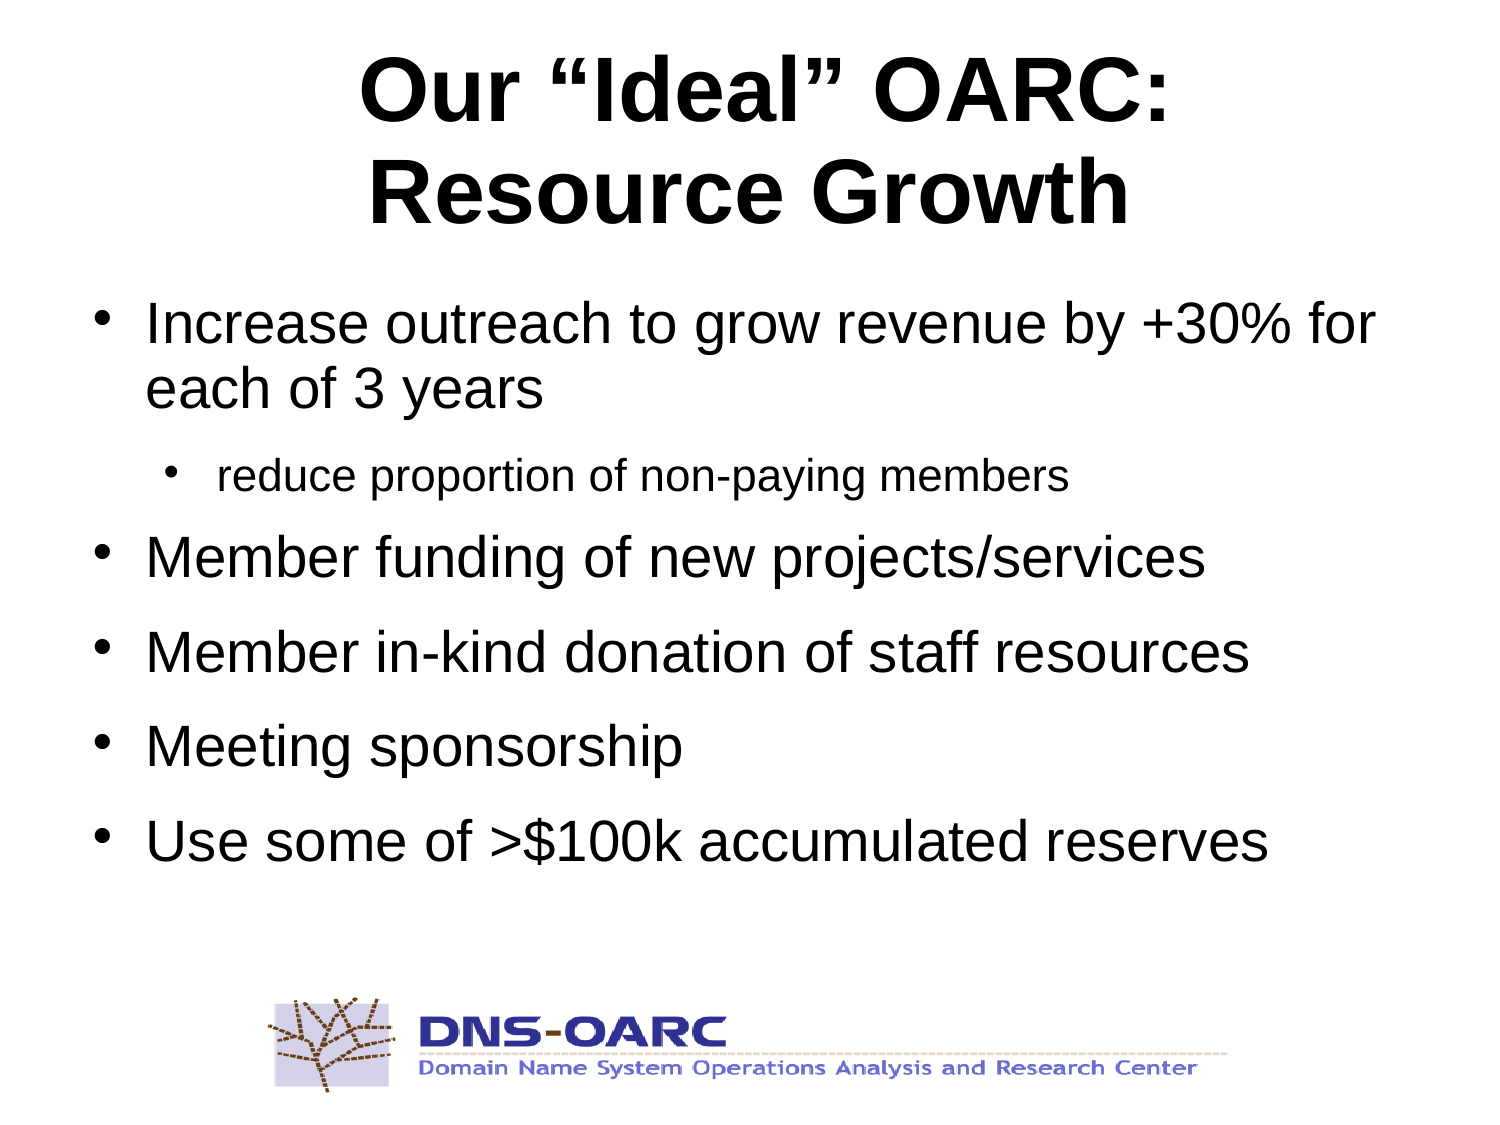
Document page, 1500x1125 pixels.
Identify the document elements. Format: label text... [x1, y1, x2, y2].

title Our “Ideal” OARC: Resource Growth [75, 33, 1426, 245]
list Increase outreach to grow revenue by +30% for each of 3 years reduce proportion of non-paying members Member funding of new projects/services Member in-kind donation of staff resources Meeting sponsorship Use some of >$100k accumulated reserves [75, 286, 1426, 940]
picture [214, 991, 1259, 1099]
